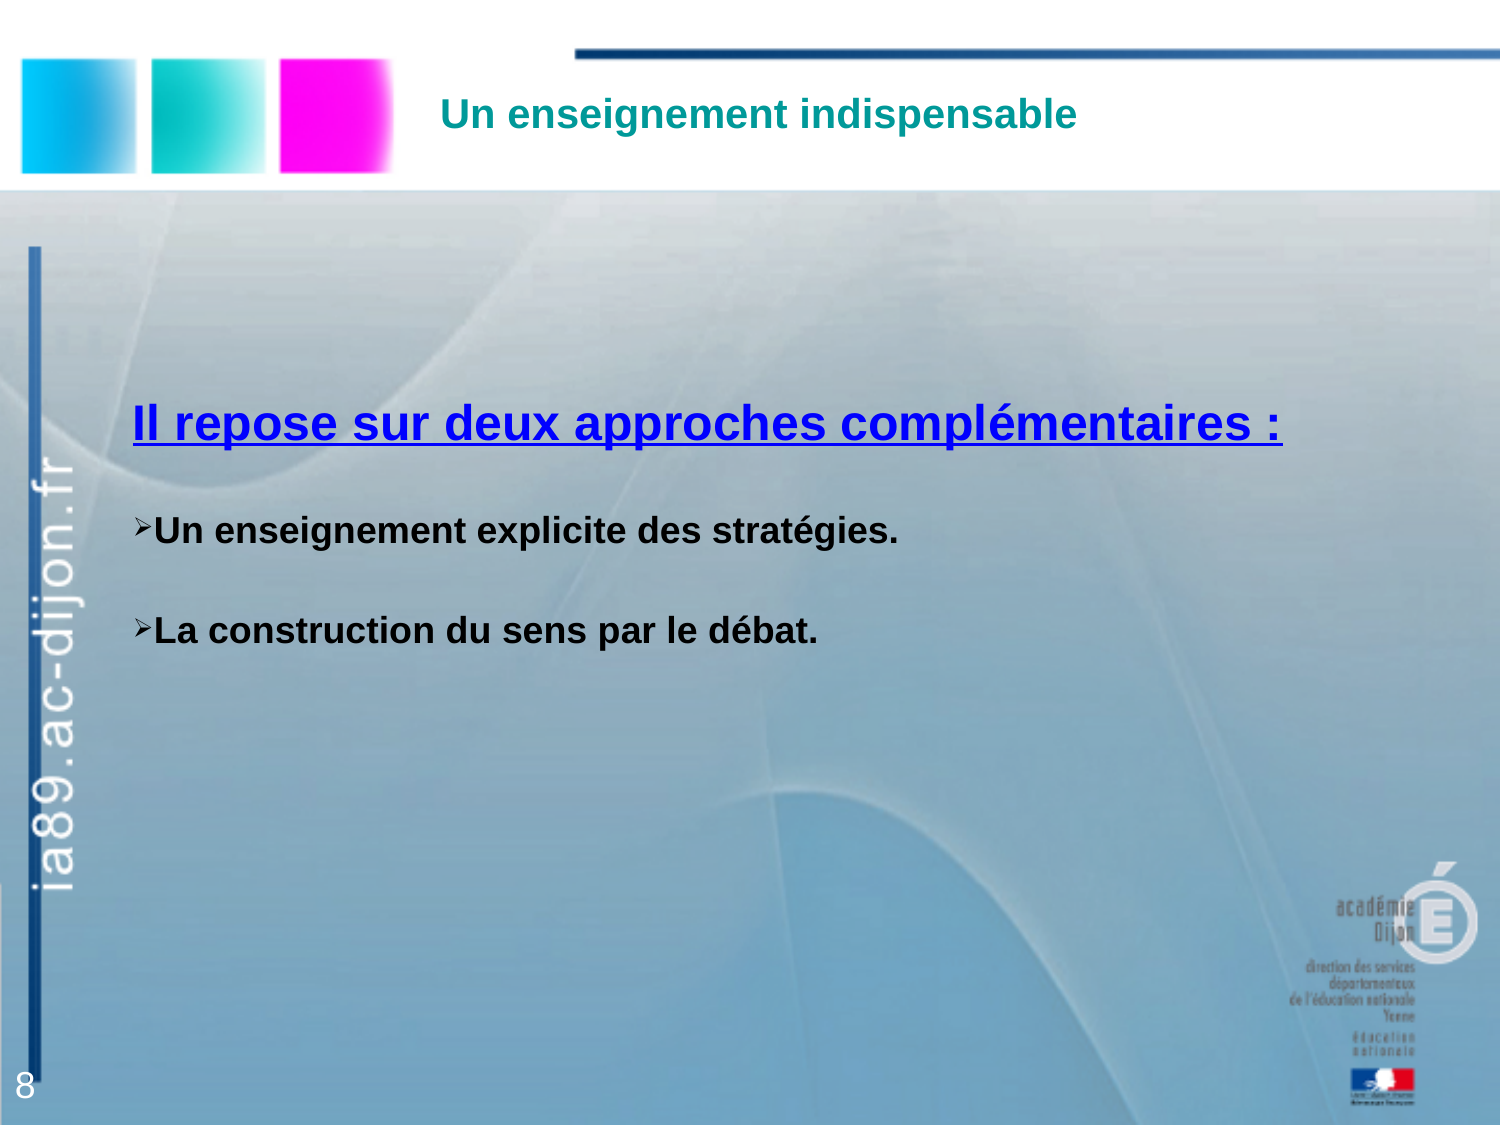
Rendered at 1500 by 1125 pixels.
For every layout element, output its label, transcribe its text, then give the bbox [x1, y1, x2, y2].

text_box <numéro> [0, 1054, 657, 1125]
picture [0, 0, 1500, 1125]
title Un enseignement indispensable [425, 42, 1459, 185]
list Il repose sur deux approches complémentaires : Un enseignement explicite des stratégies. La construction du sens par le débat. [118, 236, 1421, 904]
